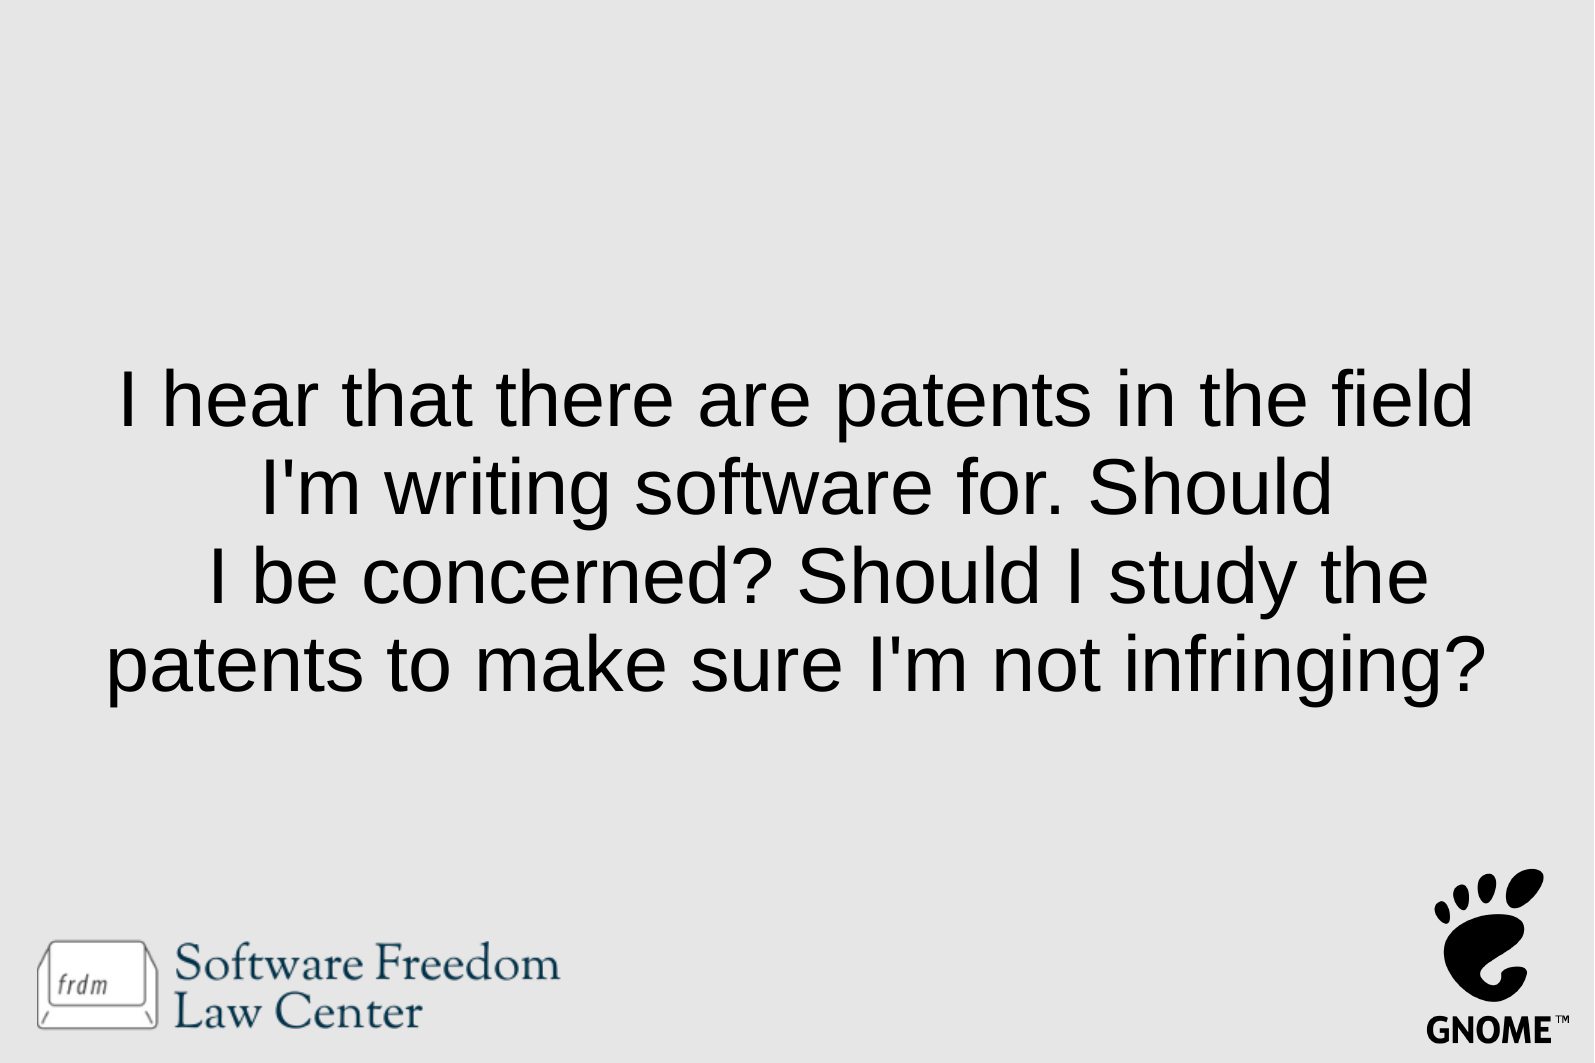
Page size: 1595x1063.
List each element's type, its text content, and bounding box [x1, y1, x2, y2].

picture [37, 937, 585, 1035]
picture [1420, 862, 1576, 1050]
title I hear that there are patents in the field I'm writing software for. Should I be concerned? Should I study the patents to make sure I'm not infringing? [79, 334, 1515, 729]
